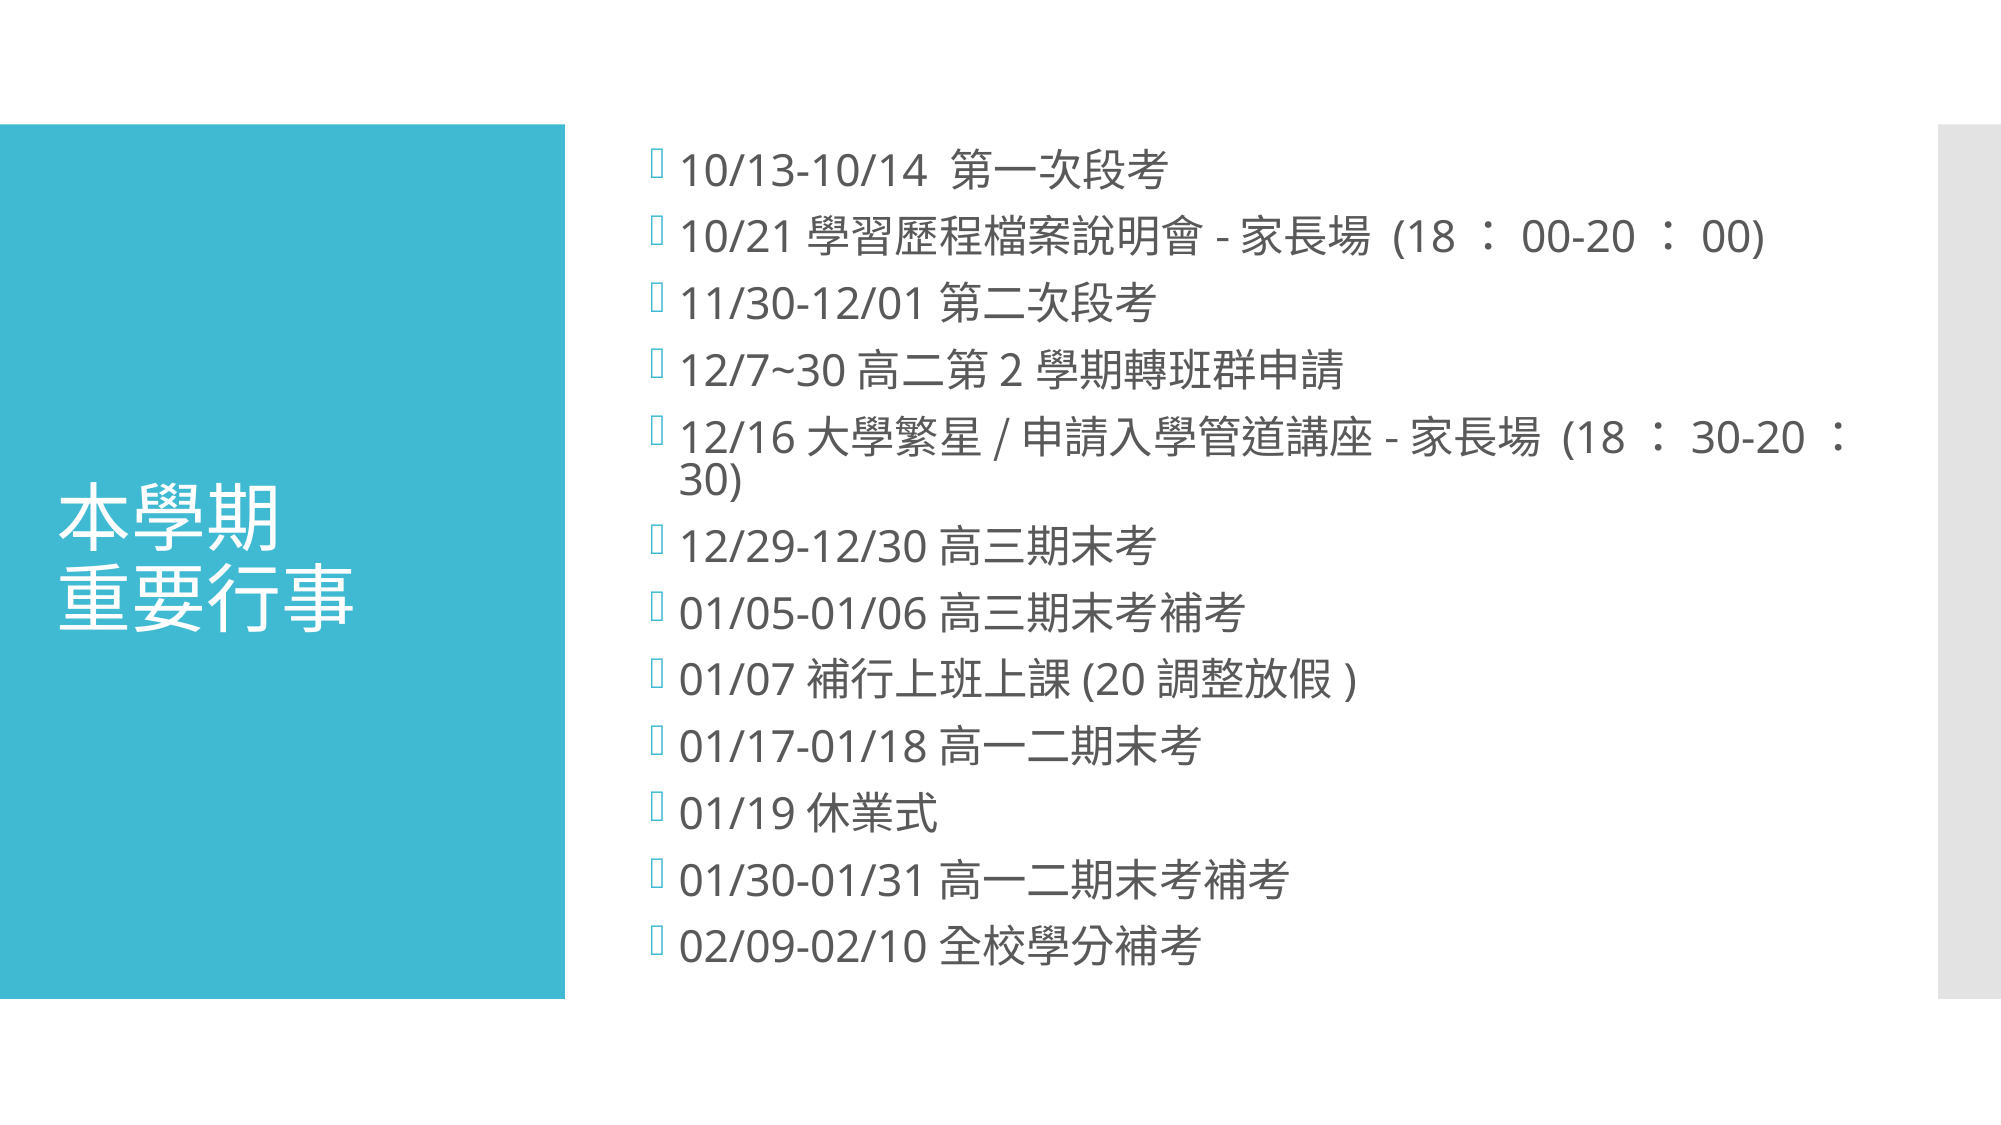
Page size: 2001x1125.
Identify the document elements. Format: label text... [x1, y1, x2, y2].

list 10/13-10/14 第一次段考 10/21學習歷程檔案說明會-家長場 (18：00-20：00) 11/30-12/01第二次段考 12/7~30高二第2學期轉班群申請 12/16大學繁星/申請入學管道講座-家長場 (18：30-20：30) 12/29-12/30高三期末考 01/05-01/06高三期末考補考 01/07補行上班上課(20調整放假) 01/17-01/18高一二期末考 01/19休業式 01/30-01/31高一二期末考補考 02/09-02/10全校學分補考 [634, 141, 1835, 982]
title 本學期 重要行事 [41, 184, 525, 939]
